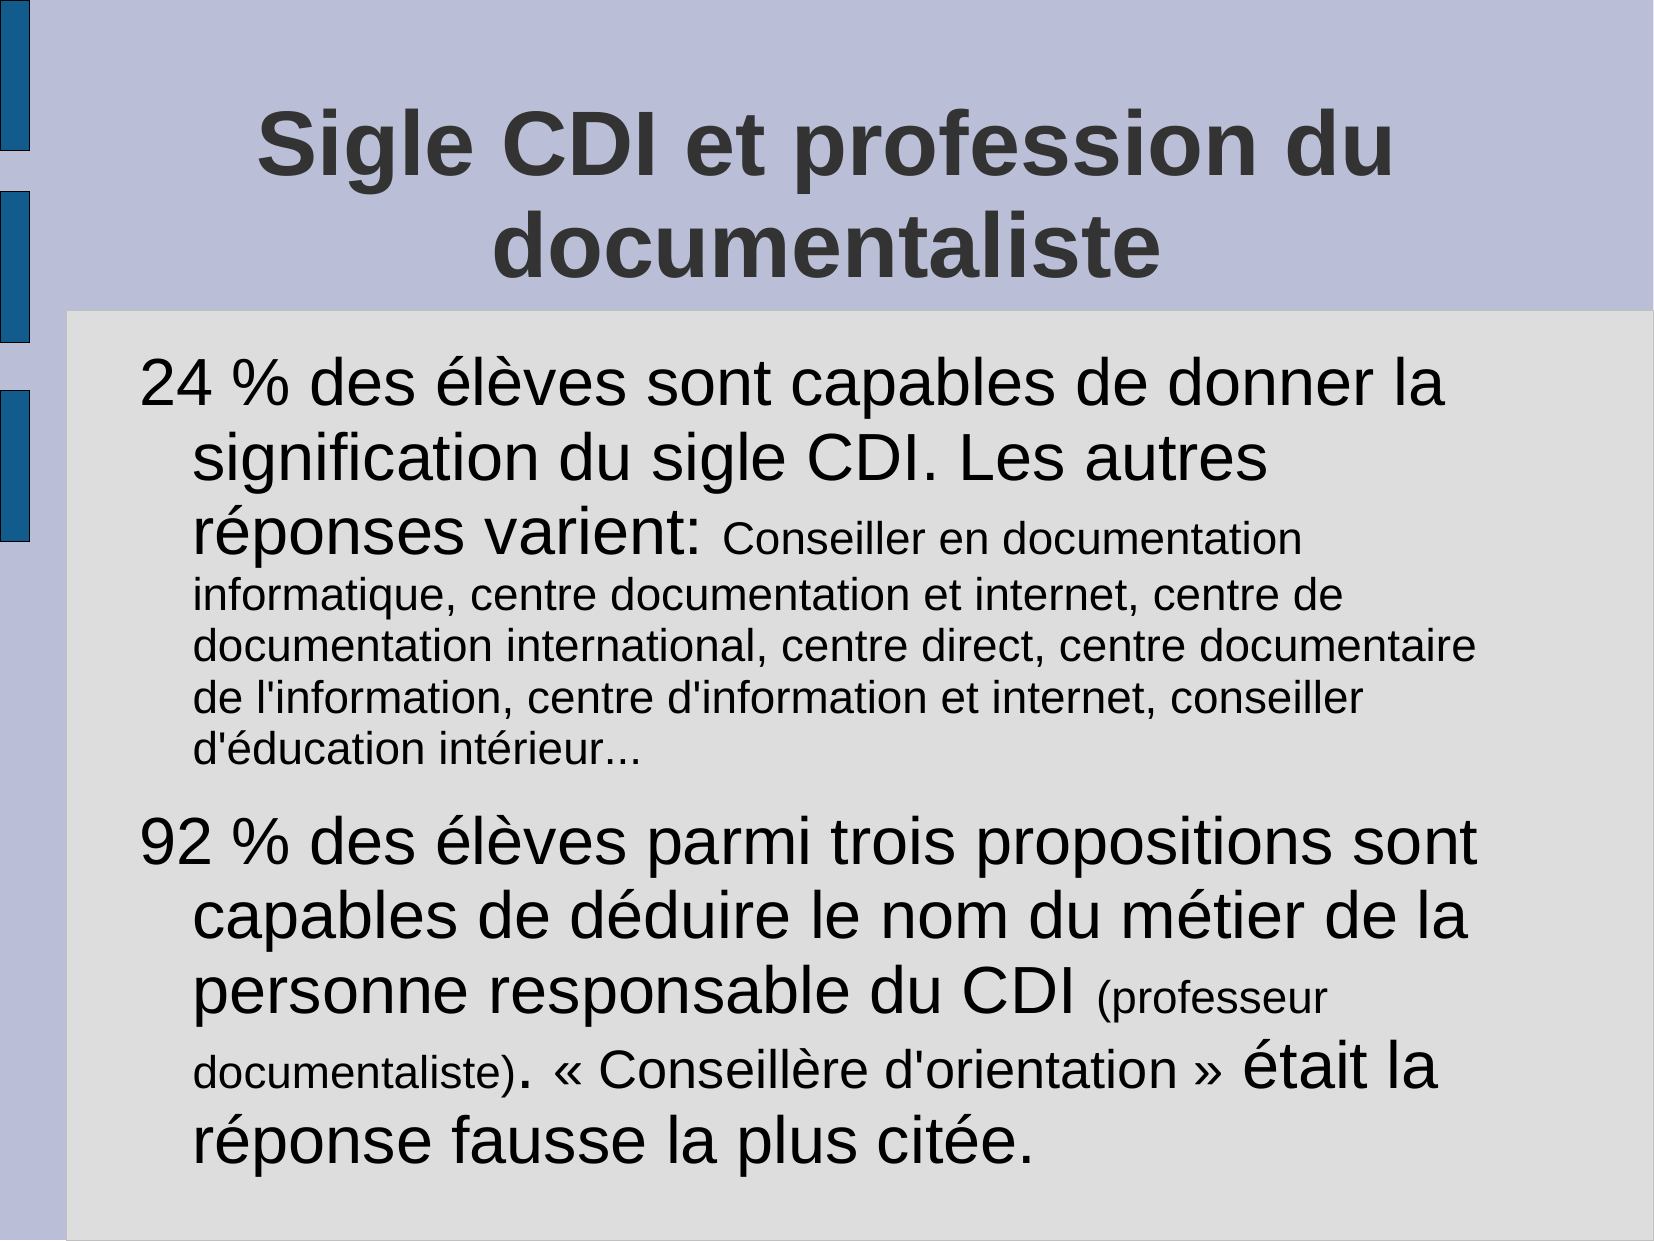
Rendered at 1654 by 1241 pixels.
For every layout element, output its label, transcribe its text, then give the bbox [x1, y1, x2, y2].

list 24 % des élèves sont capables de donner la signification du sigle CDI. Les autres réponses varient: Conseiller en documentation informatique, centre documentation et internet, centre de documentation international, centre direct, centre documentaire de l'information, centre d'information et internet, conseiller d'éducation intérieur... 92 % des élèves parmi trois propositions sont capables de déduire le nom du métier de la personne responsable du CDI (professeur documentaliste). « Conseillère d'orientation » était la réponse fausse la plus citée. [121, 344, 1534, 1177]
title Sigle CDI et profession du documentaliste [121, 92, 1534, 298]
